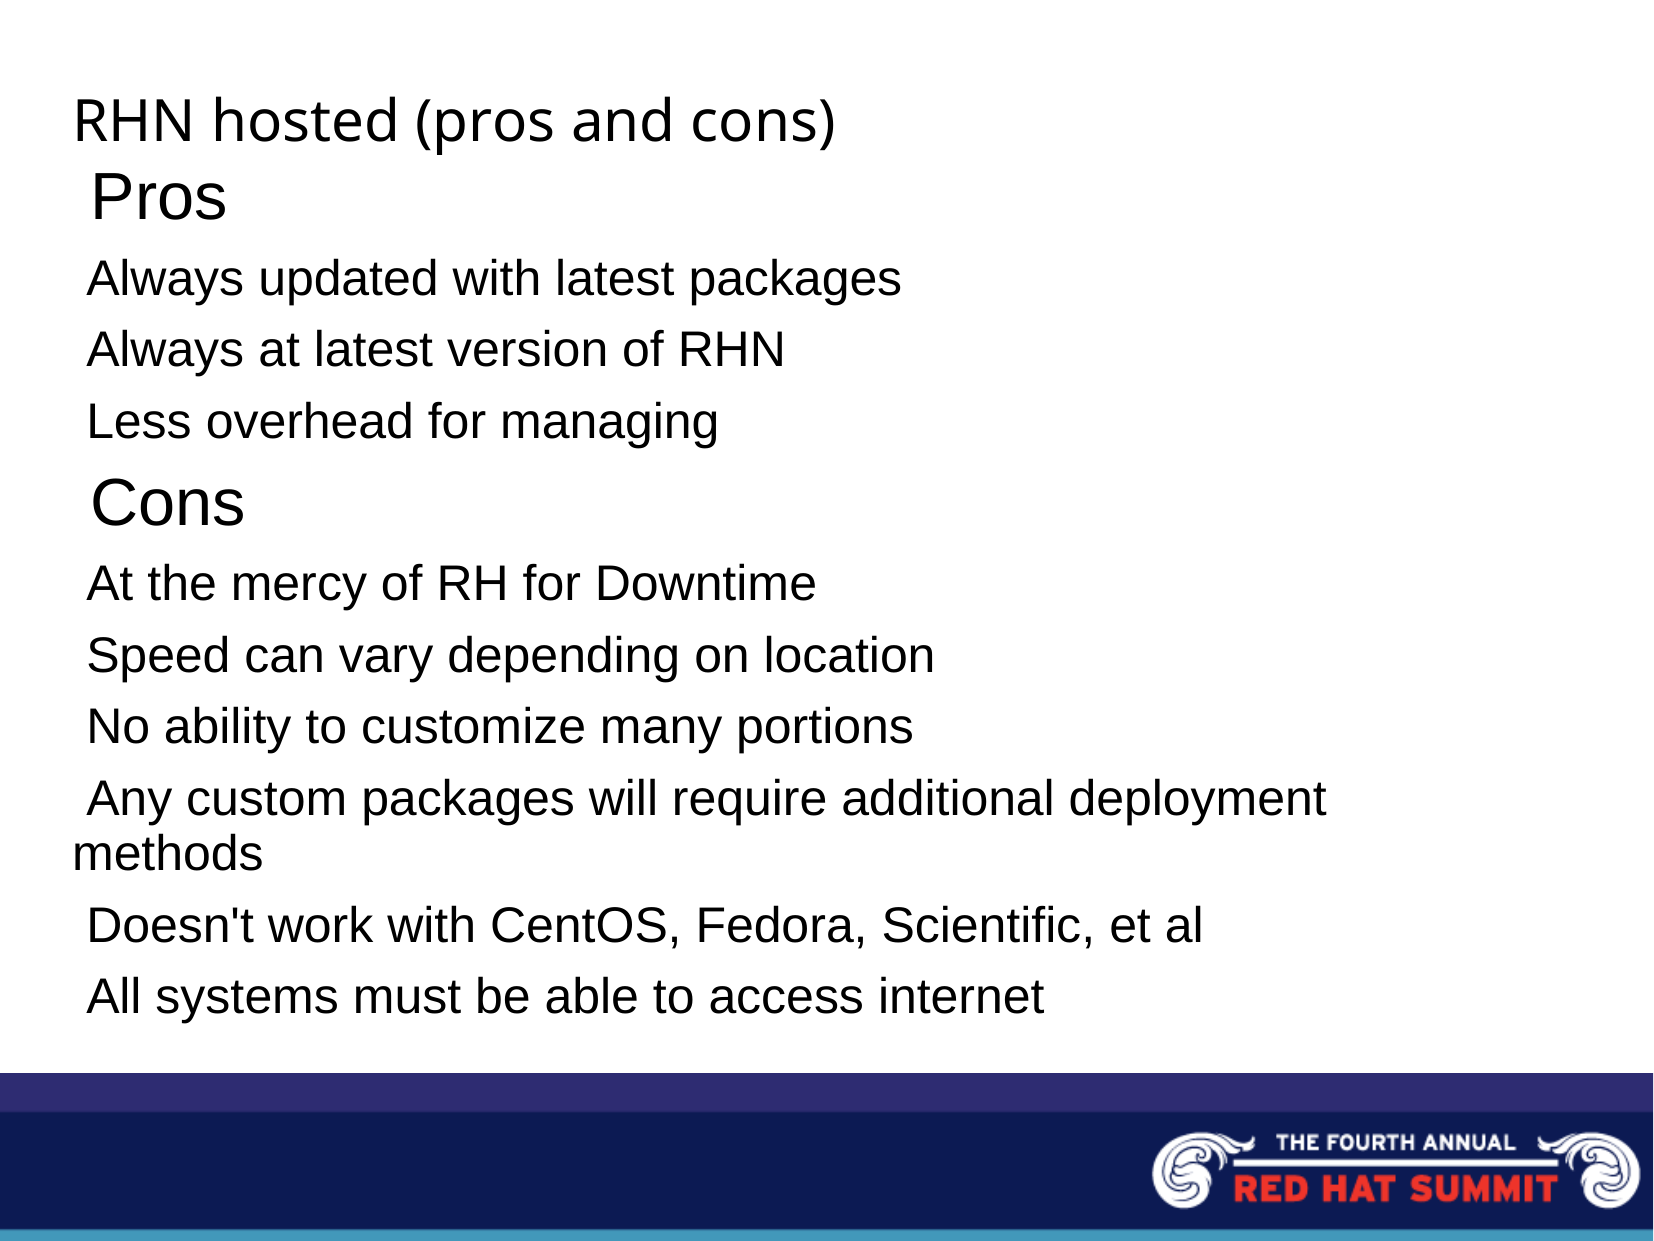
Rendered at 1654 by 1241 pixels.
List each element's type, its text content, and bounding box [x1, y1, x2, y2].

list Pros Always updated with latest packages Always at latest version of RHN Less overhead for managing Cons At the mercy of RH for Downtime Speed can vary depending on location No ability to customize many portions Any custom packages will require additional deployment methods Doesn't work with CentOS, Fedora, Scientific, et al All systems must be able to access internet [72, 159, 1495, 1068]
picture [0, 1073, 1654, 1241]
title RHN hosted (pros and cons) [72, 59, 1504, 178]
